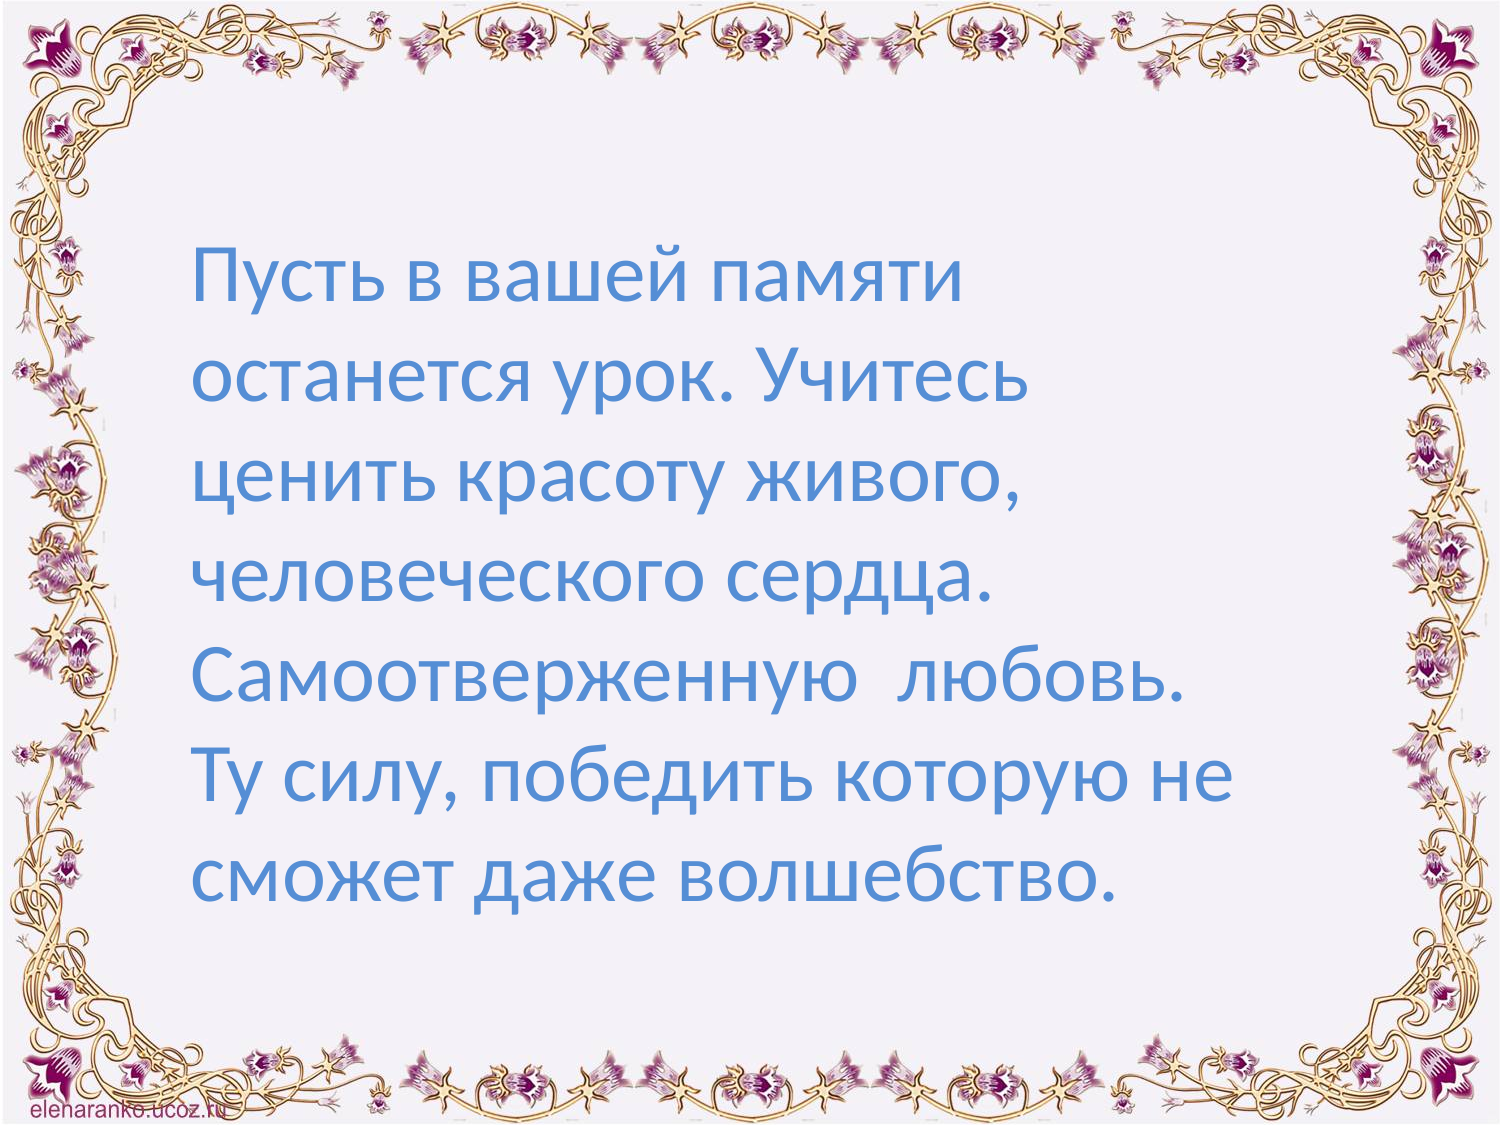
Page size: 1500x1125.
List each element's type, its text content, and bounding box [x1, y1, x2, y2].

text_box Пусть в вашей памяти останется урок. Учитесь ценить красоту живого, человеческого сердца. Самоотверженную любовь. Ту силу, победить которую не сможет даже волшебство. [176, 211, 1301, 926]
